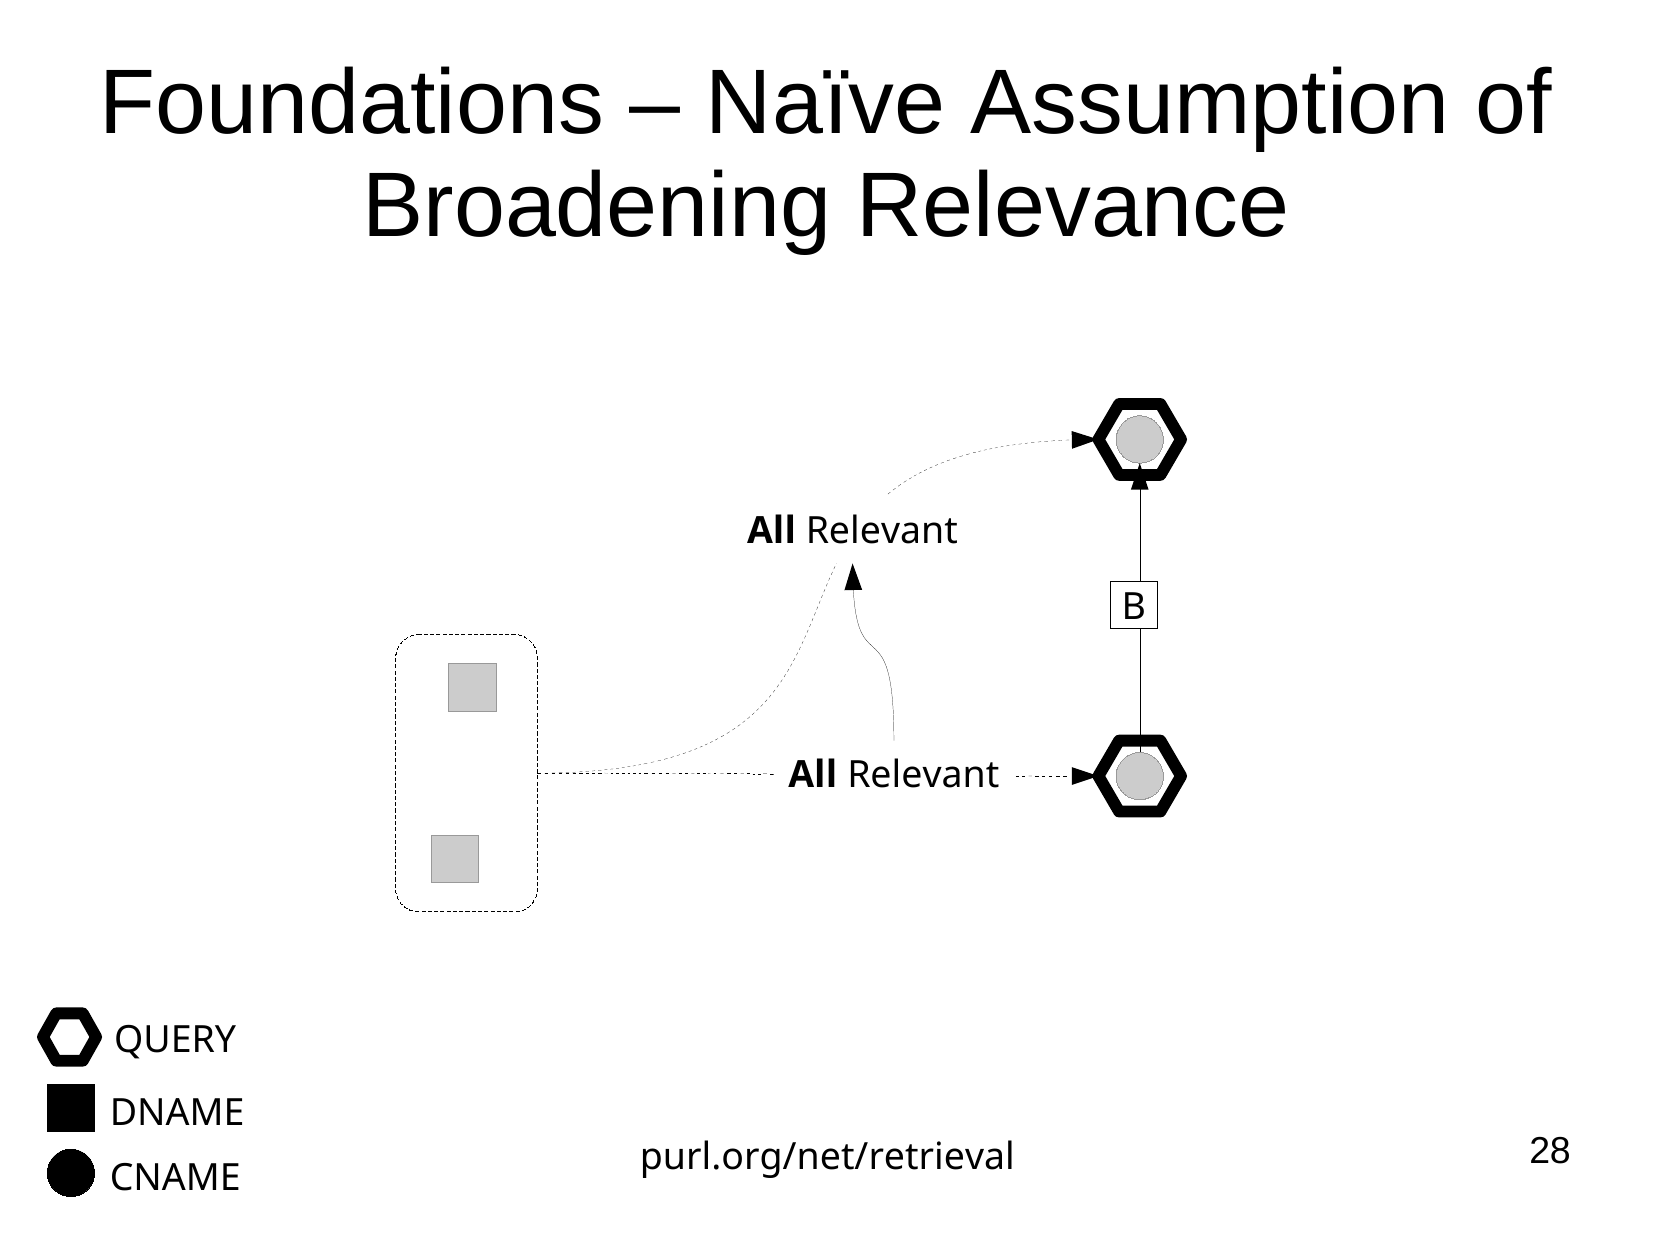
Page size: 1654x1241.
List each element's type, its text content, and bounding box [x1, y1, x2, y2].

text_box [1116, 752, 1164, 800]
title Foundations – Naïve Assumption of Broadening Relevance [82, 49, 1571, 257]
text_box QUERY [99, 1005, 261, 1073]
text_box [431, 835, 479, 883]
text_box [47, 1149, 95, 1197]
text_box [47, 1084, 95, 1132]
text_box [448, 663, 497, 712]
text_box [1116, 415, 1164, 464]
text_box All Relevant [732, 496, 971, 564]
text_box All Relevant [773, 740, 1013, 808]
text_box DNAME [95, 1078, 266, 1146]
text_box CNAME [95, 1143, 262, 1211]
text_box B [1110, 581, 1158, 629]
